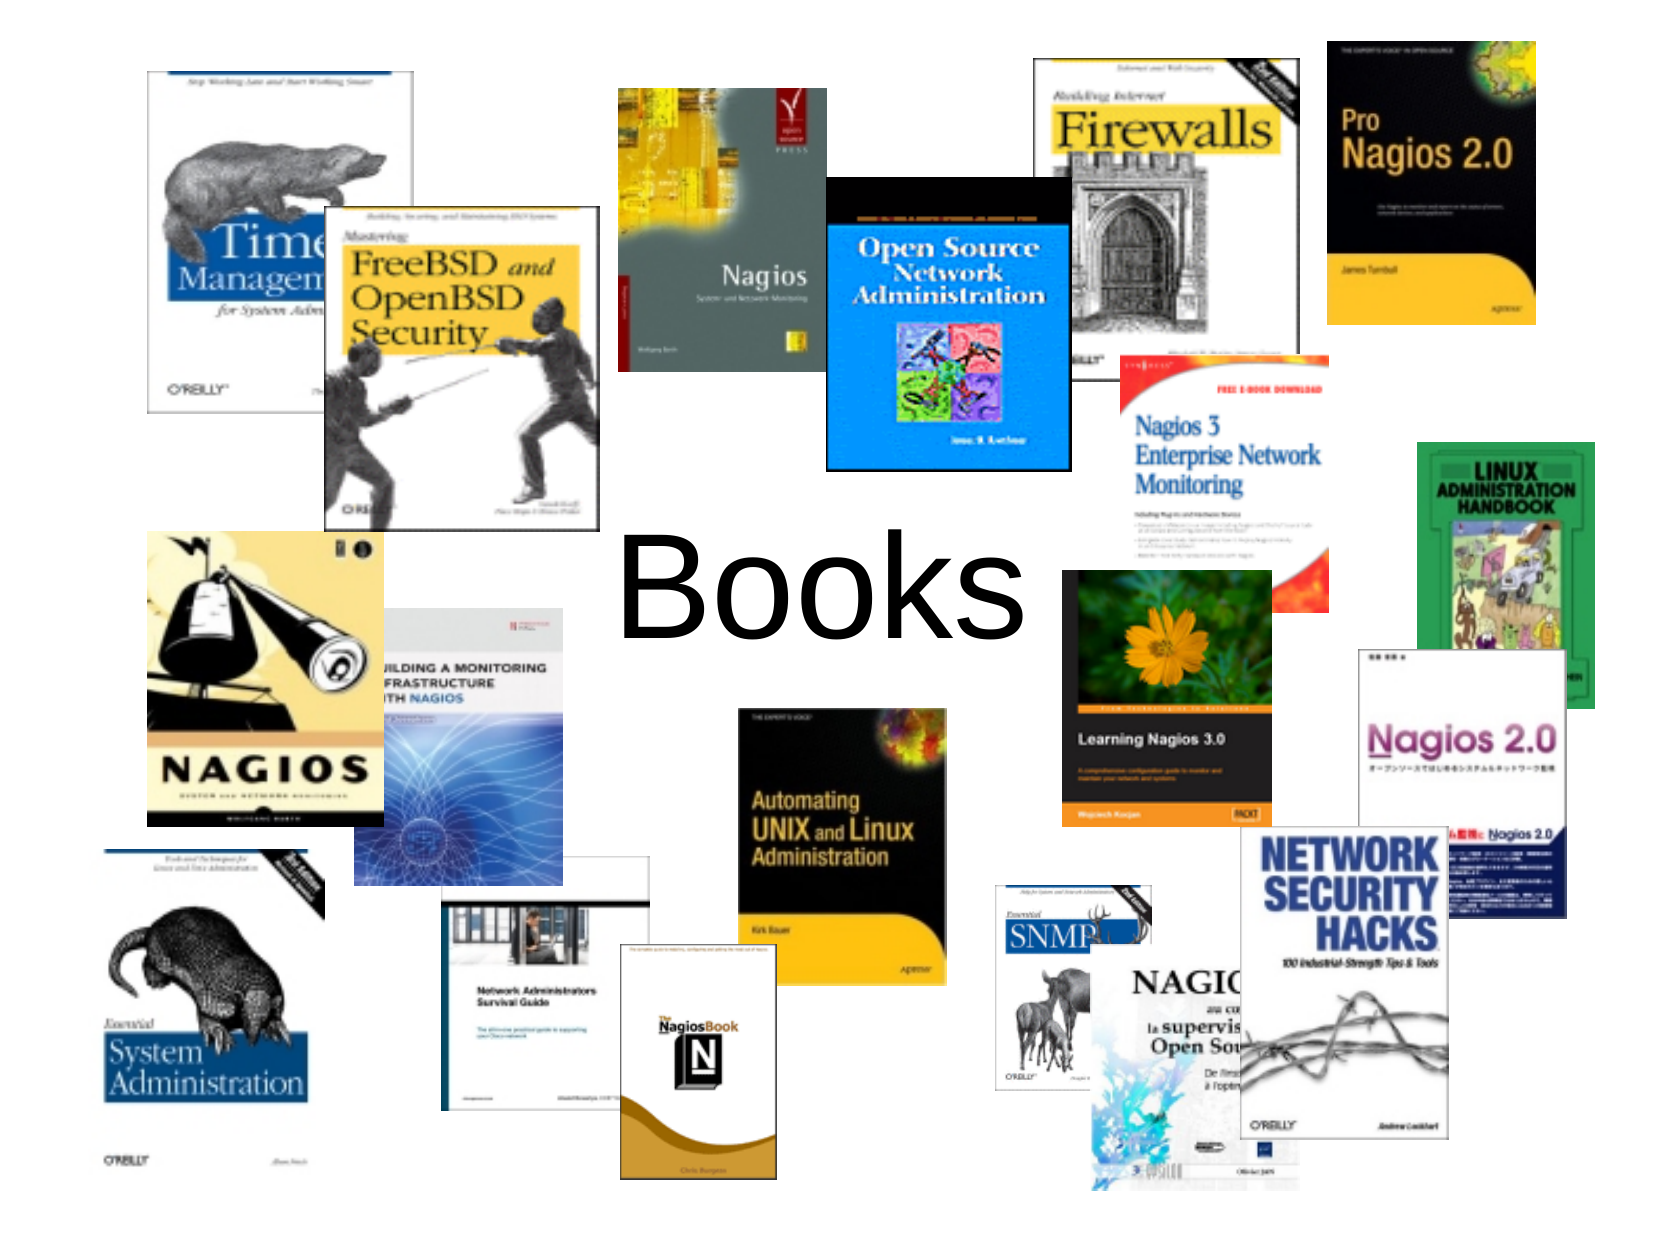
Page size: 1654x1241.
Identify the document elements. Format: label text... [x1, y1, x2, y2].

picture [1327, 41, 1536, 325]
text_box Books [597, 495, 1044, 678]
picture [88, 849, 325, 1182]
picture [147, 71, 947, 1180]
picture [618, 58, 1595, 1191]
